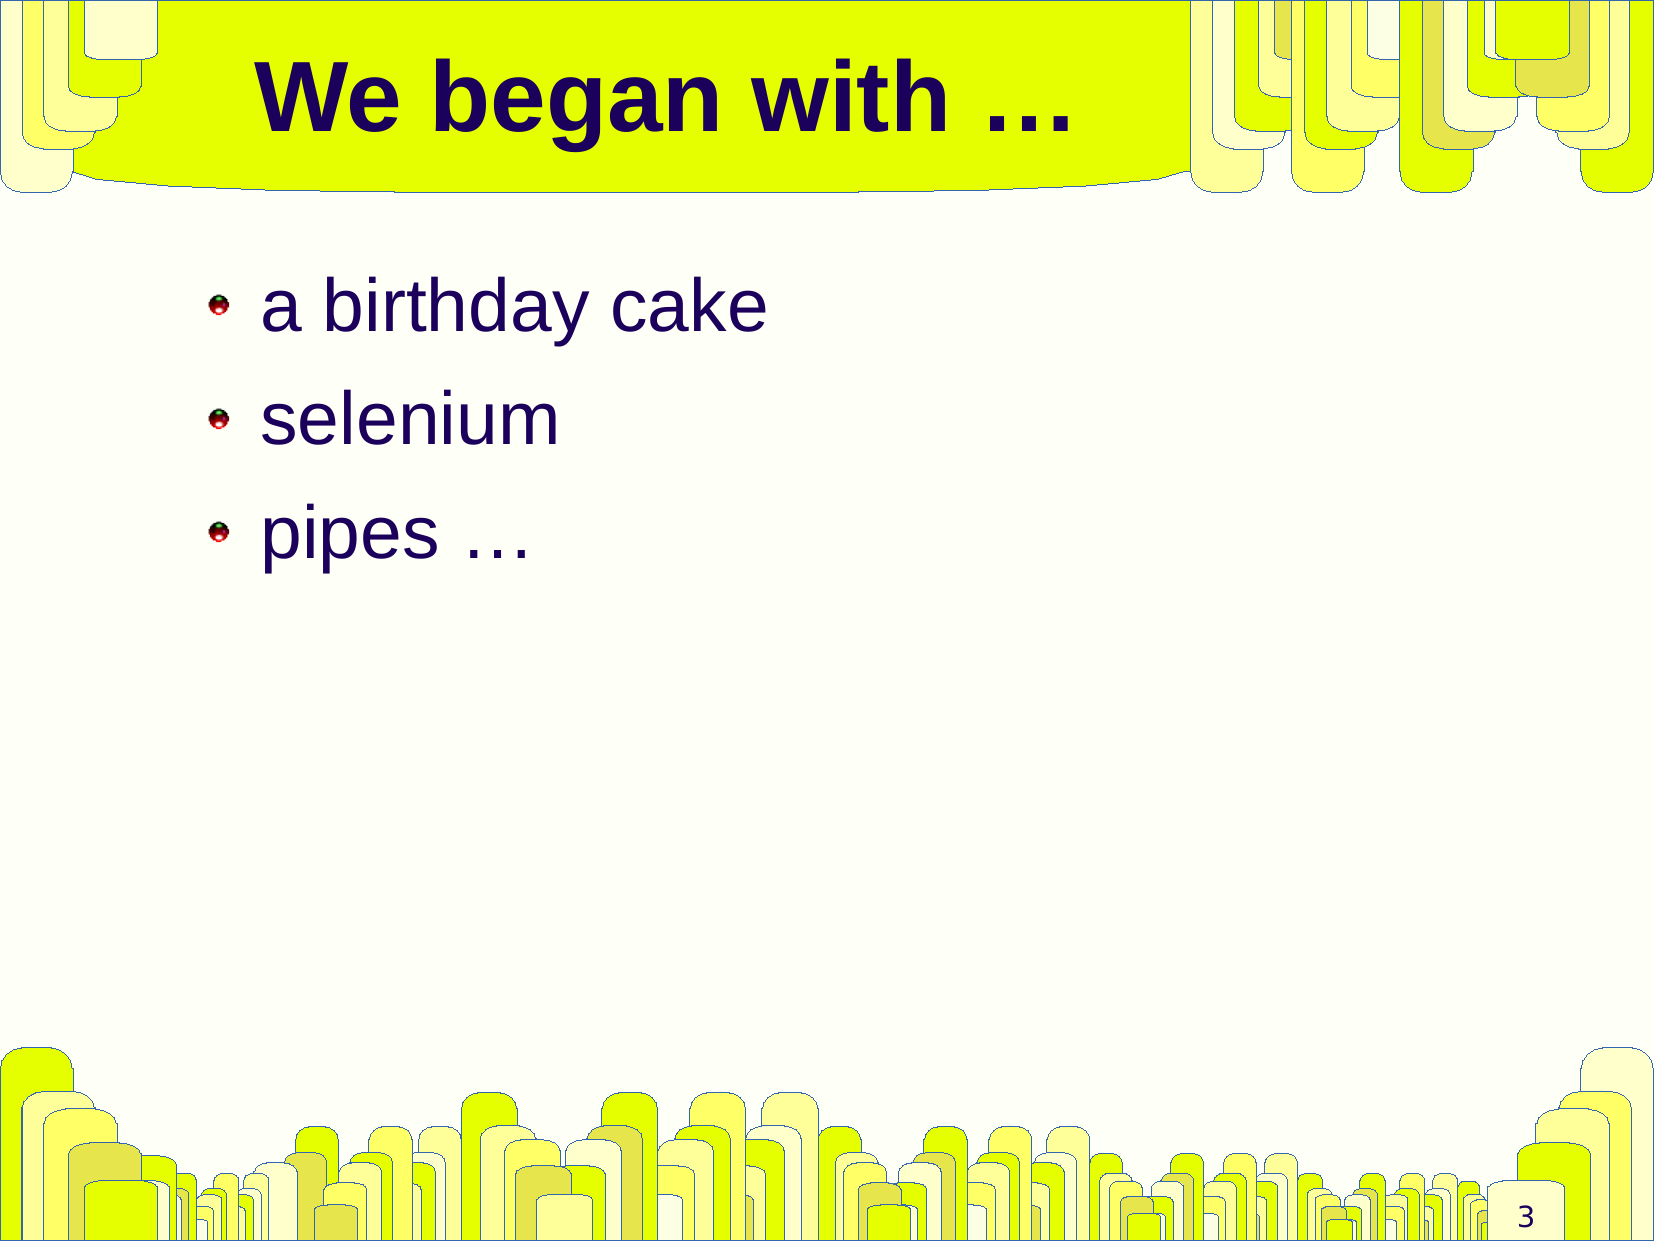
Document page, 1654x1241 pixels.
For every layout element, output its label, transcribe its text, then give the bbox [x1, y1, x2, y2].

title We began with … [176, 22, 1158, 172]
list a birthday cake selenium pipes … [118, 263, 1531, 983]
